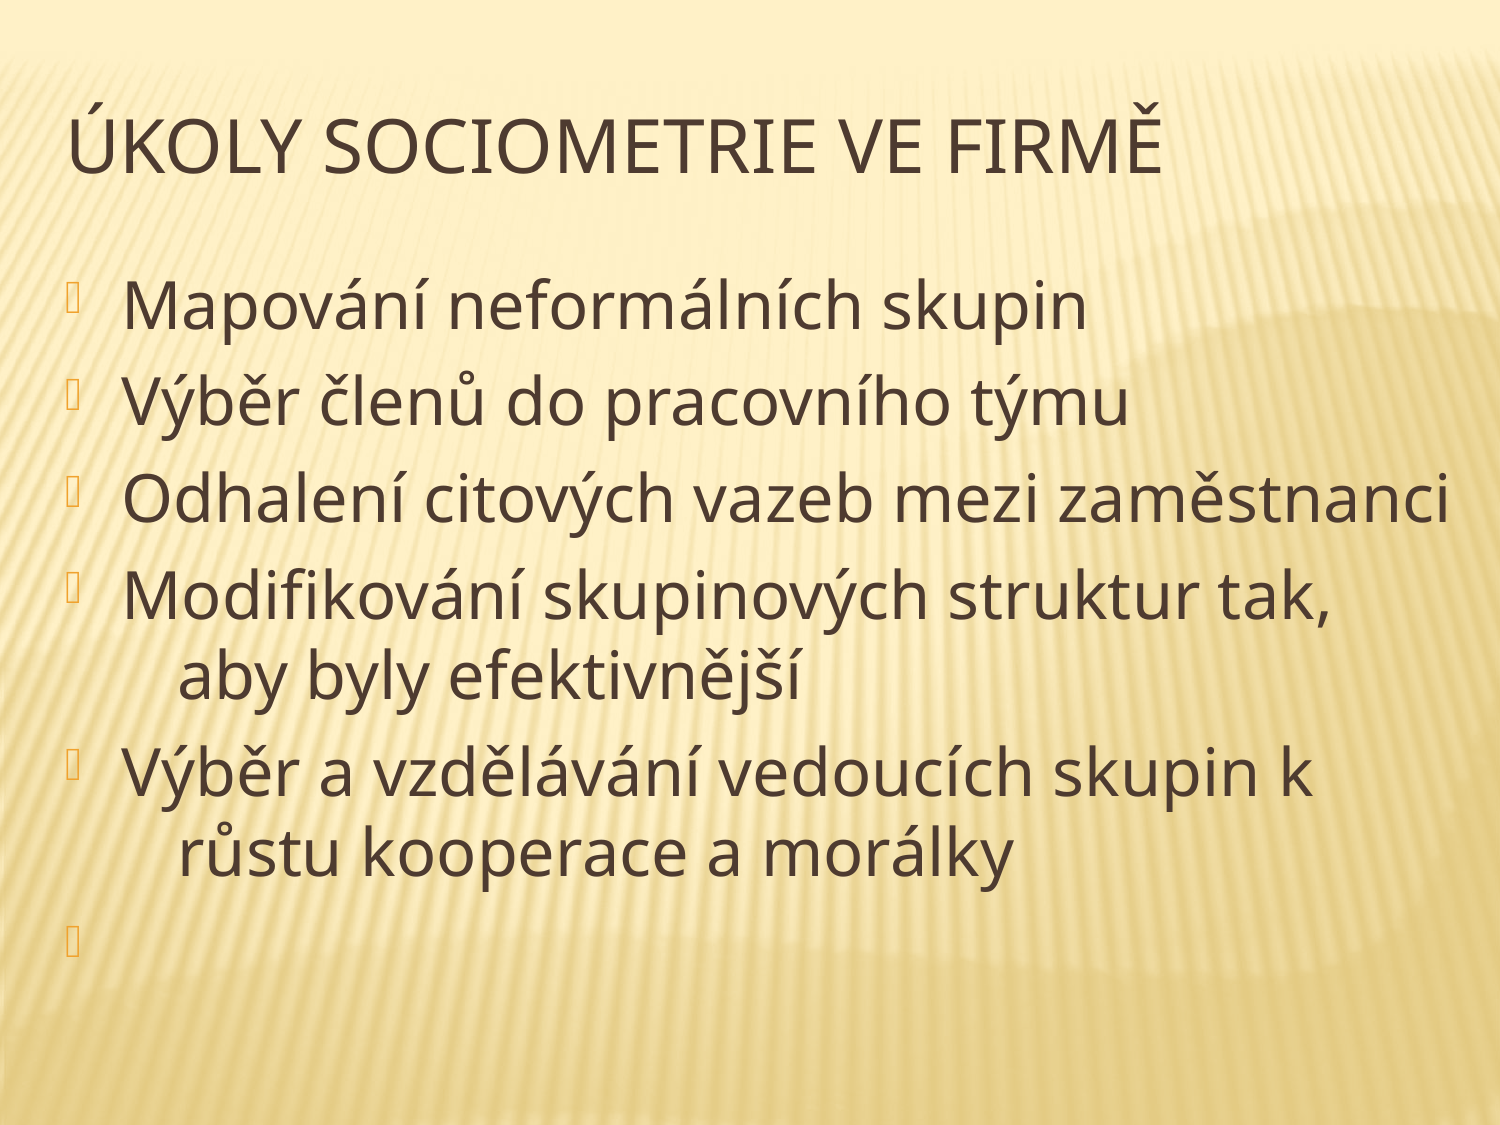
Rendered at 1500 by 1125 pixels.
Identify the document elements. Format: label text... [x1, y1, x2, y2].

list Mapování neformálních skupin Výběr členů do pracovního týmu Odhalení citových vazeb mezi zaměstnanci Modifikování skupinových struktur tak, aby byly efektivnější Výběr a vzdělávání vedoucích skupin k růstu kooperace a morálky [50, 254, 1476, 998]
title Úkoly sociometrie ve firmě [50, 75, 1476, 213]
